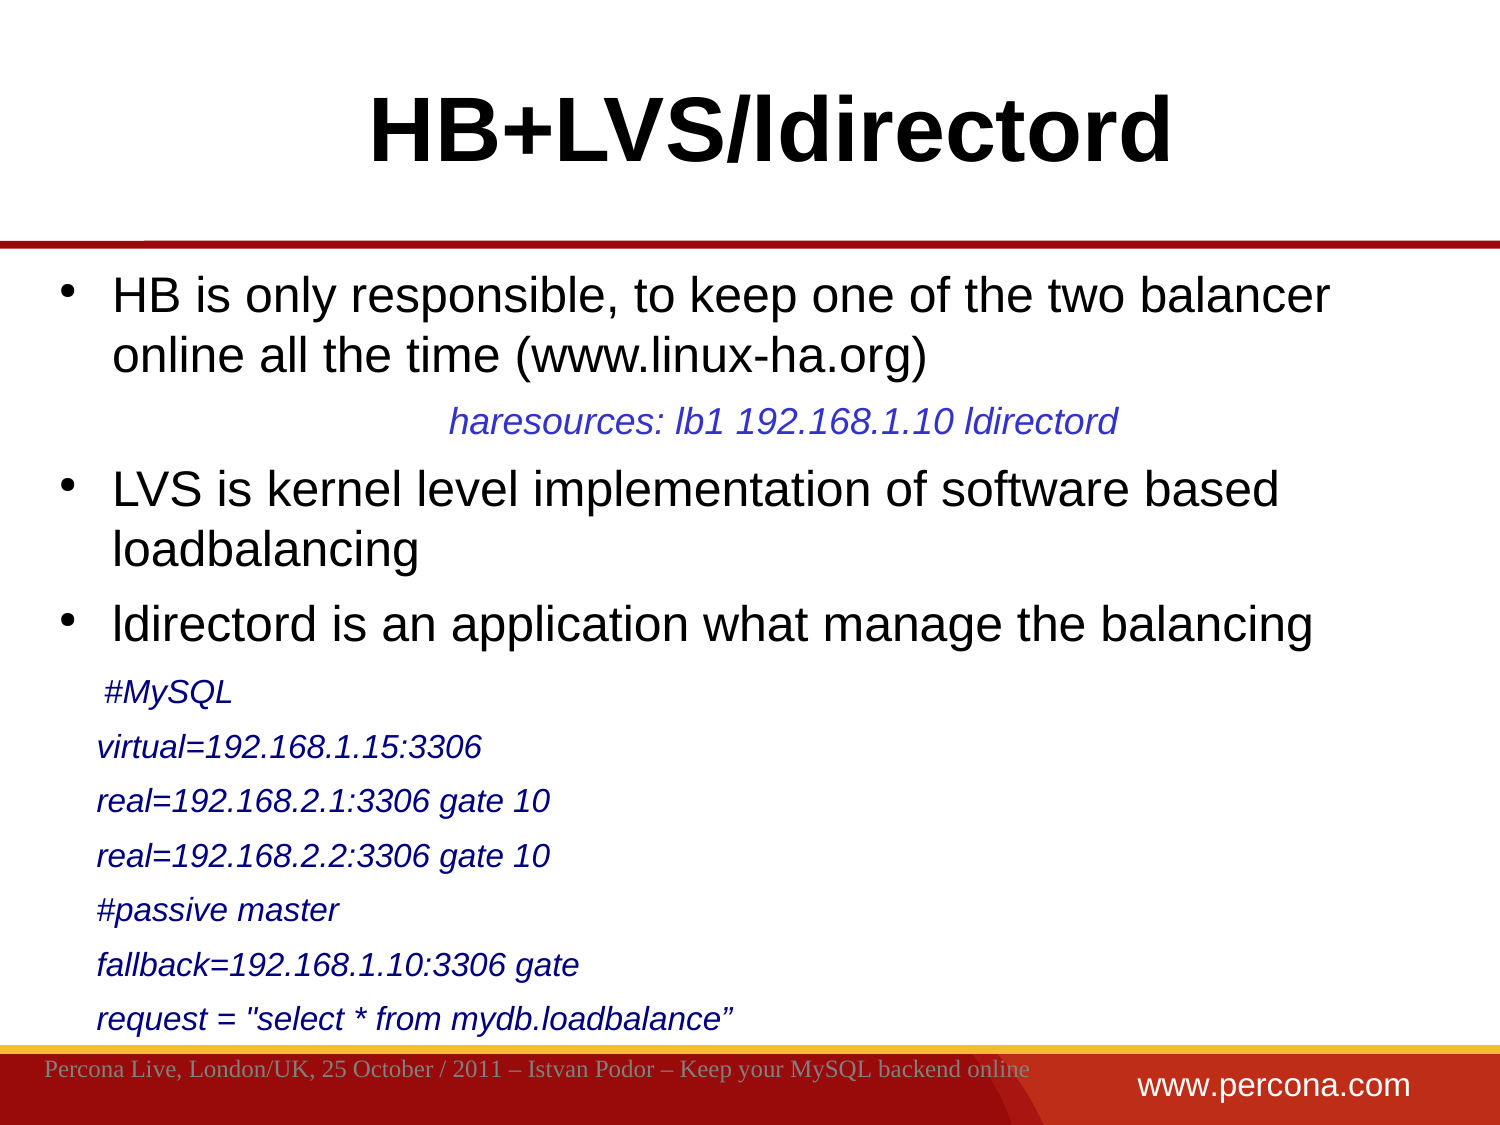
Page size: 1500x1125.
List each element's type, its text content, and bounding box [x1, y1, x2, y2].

text_box Percona Live, London/UK, 25 October / 2011 – Istvan Podor – Keep your MySQL backend online [29, 1046, 1128, 1103]
title HB+LVS/ldirectord [41, 6, 1471, 243]
list HB is only responsible, to keep one of the two balancer online all the time (www.linux-ha.org) haresources: lb1 192.168.1.10 ldirectord LVS is kernel level implementation of software based loadbalancing ldirectord is an application what manage the balancing #MySQL virtual=192.168.1.15:3306 real=192.168.2.1:3306 gate 10 real=192.168.2.2:3306 gate 10 #passive master fallback=192.168.1.10:3306 gate request = "select * from mydb.loadbalance” [41, 262, 1471, 1125]
